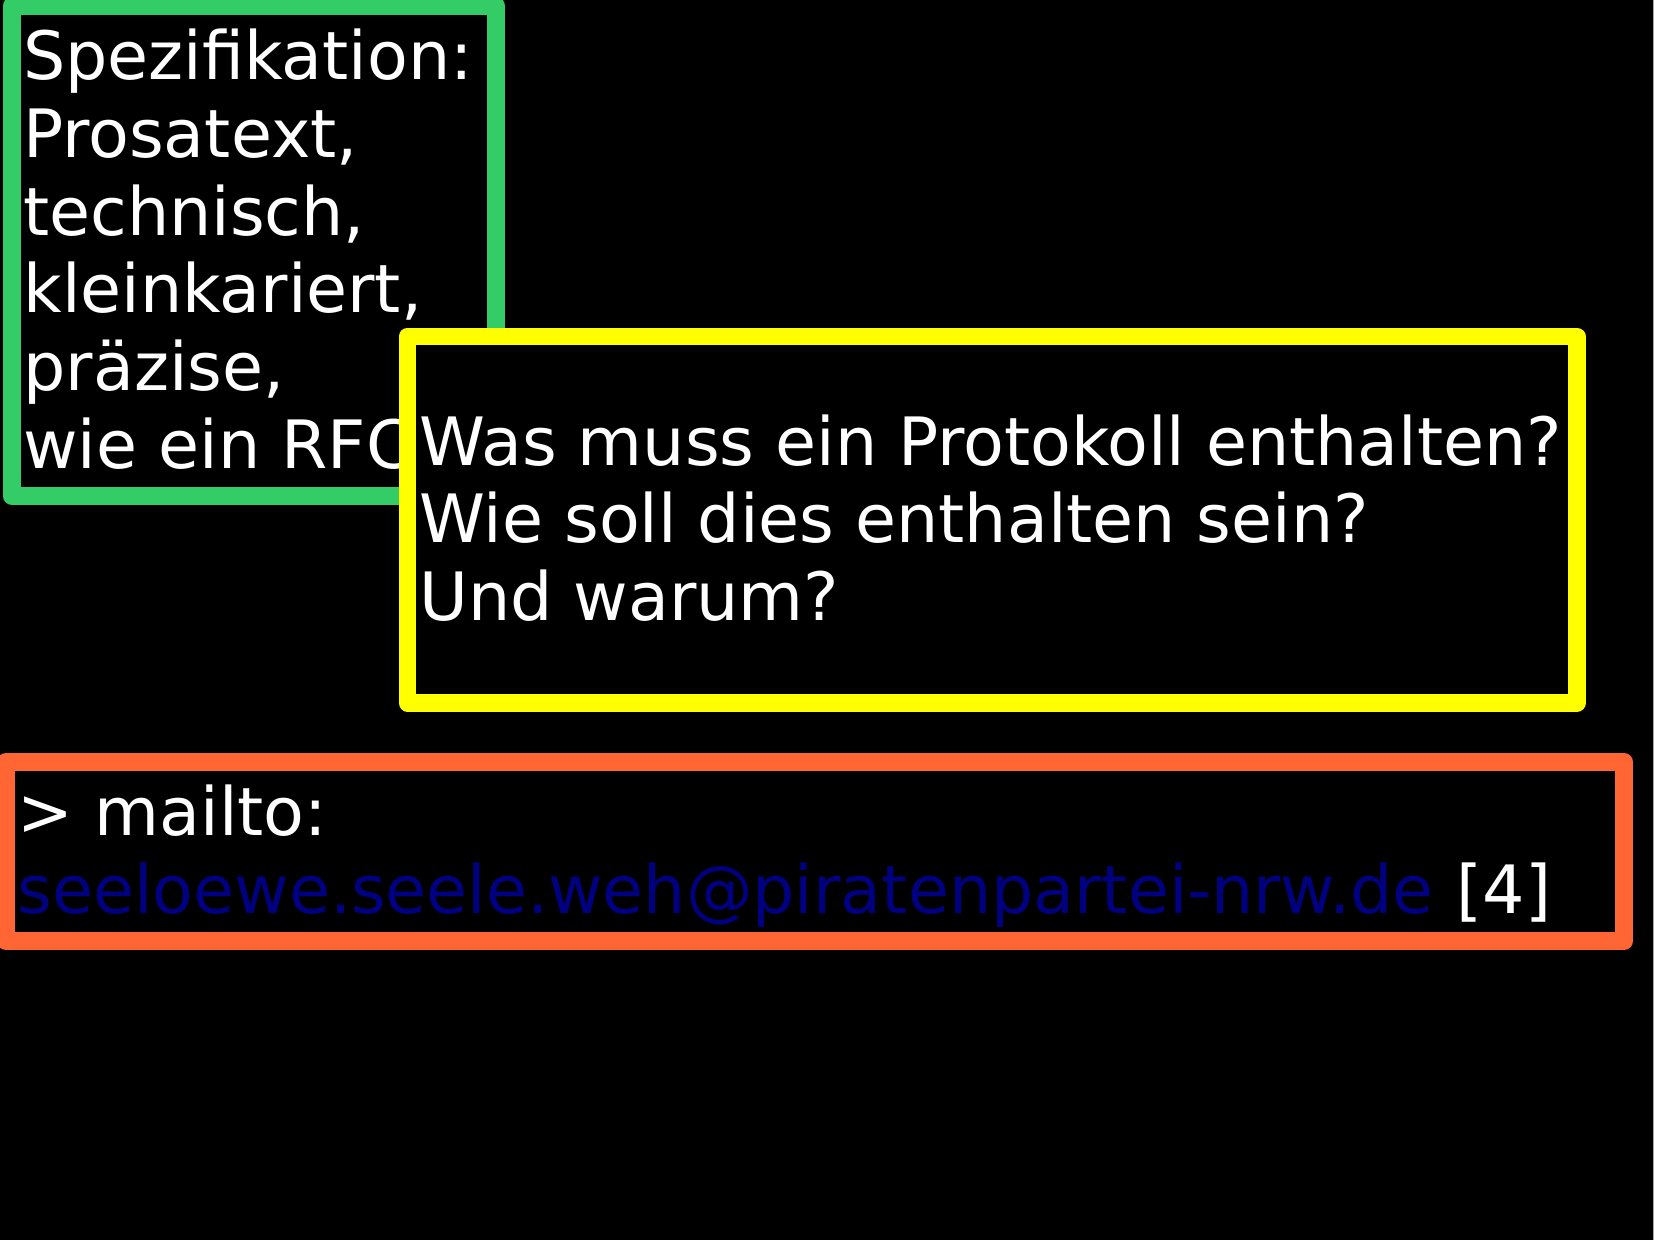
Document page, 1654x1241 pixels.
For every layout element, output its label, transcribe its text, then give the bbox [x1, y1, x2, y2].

text_box Was muss ein Protokoll enthalten? Wie soll dies enthalten sein? Und warum? [407, 336, 1577, 703]
text_box Spezifikation: Prosatext, technisch, kleinkariert, präzise, wie ein RFC [11, 5, 497, 497]
text_box > mailto: seeloewe.seele.weh@piratenpartei-nrw.de [4] [5, 761, 1625, 942]
